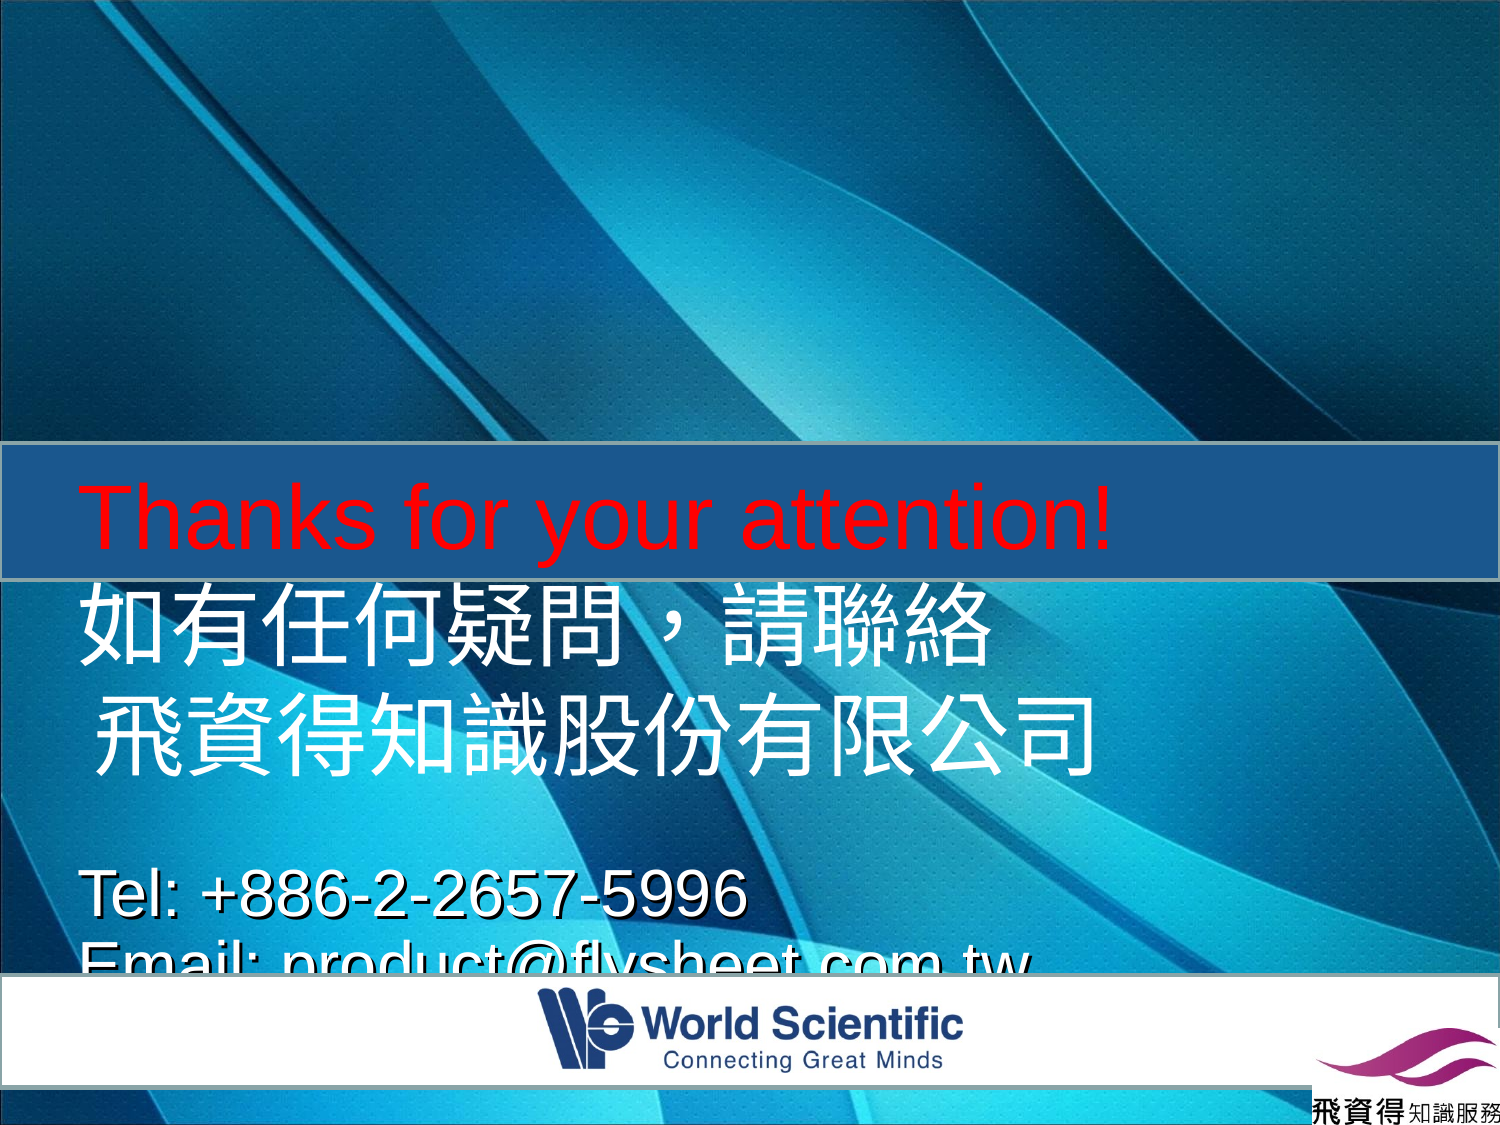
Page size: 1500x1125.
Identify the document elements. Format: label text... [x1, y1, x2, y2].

picture [537, 987, 963, 1073]
text_box [0, 975, 1500, 1088]
text_box Thanks for your attention! 如有任何疑問，請聯絡 飛資得知識股份有限公司 Tel: +886-2-2657-5996 Email: product@flysheet.com.tw [62, 450, 1500, 588]
text_box [0, 443, 1500, 580]
picture [1258, 1028, 1500, 1125]
